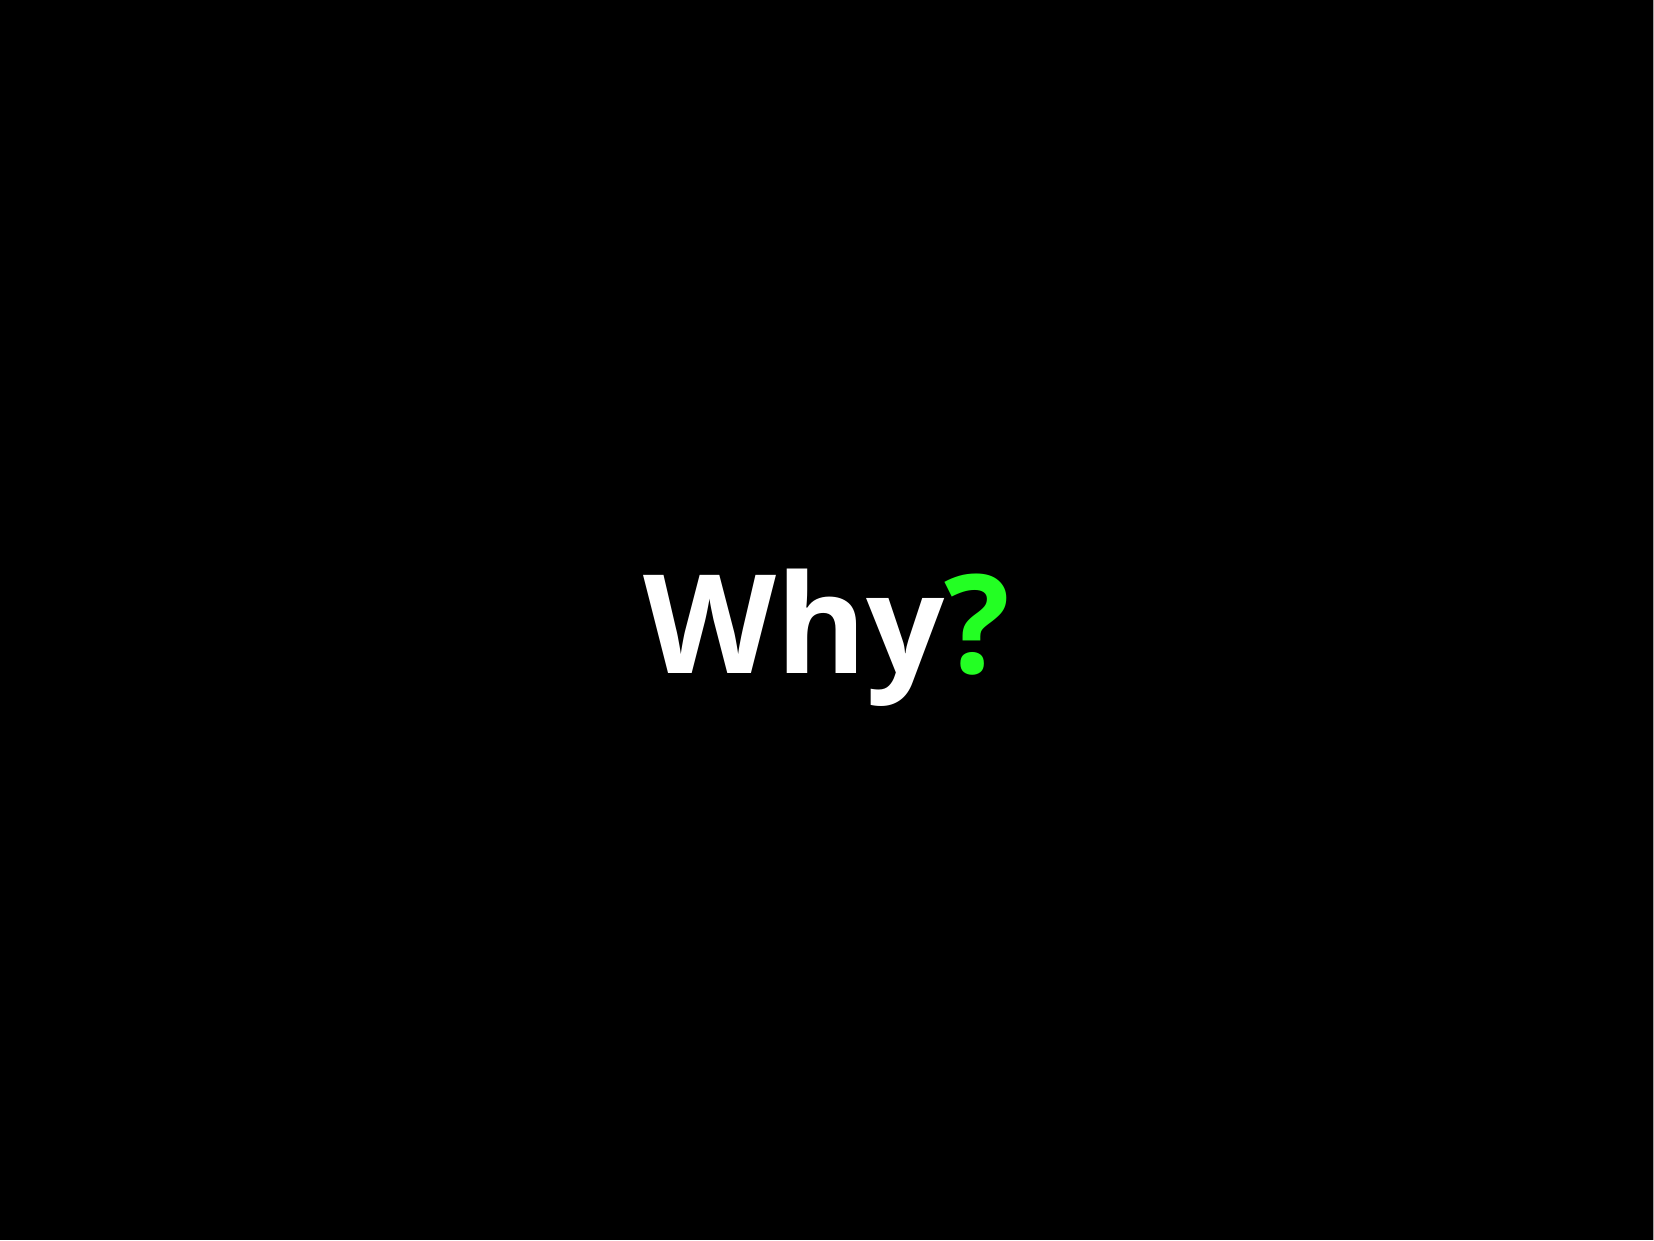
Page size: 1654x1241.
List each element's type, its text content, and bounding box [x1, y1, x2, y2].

title Why? [82, 516, 1571, 724]
